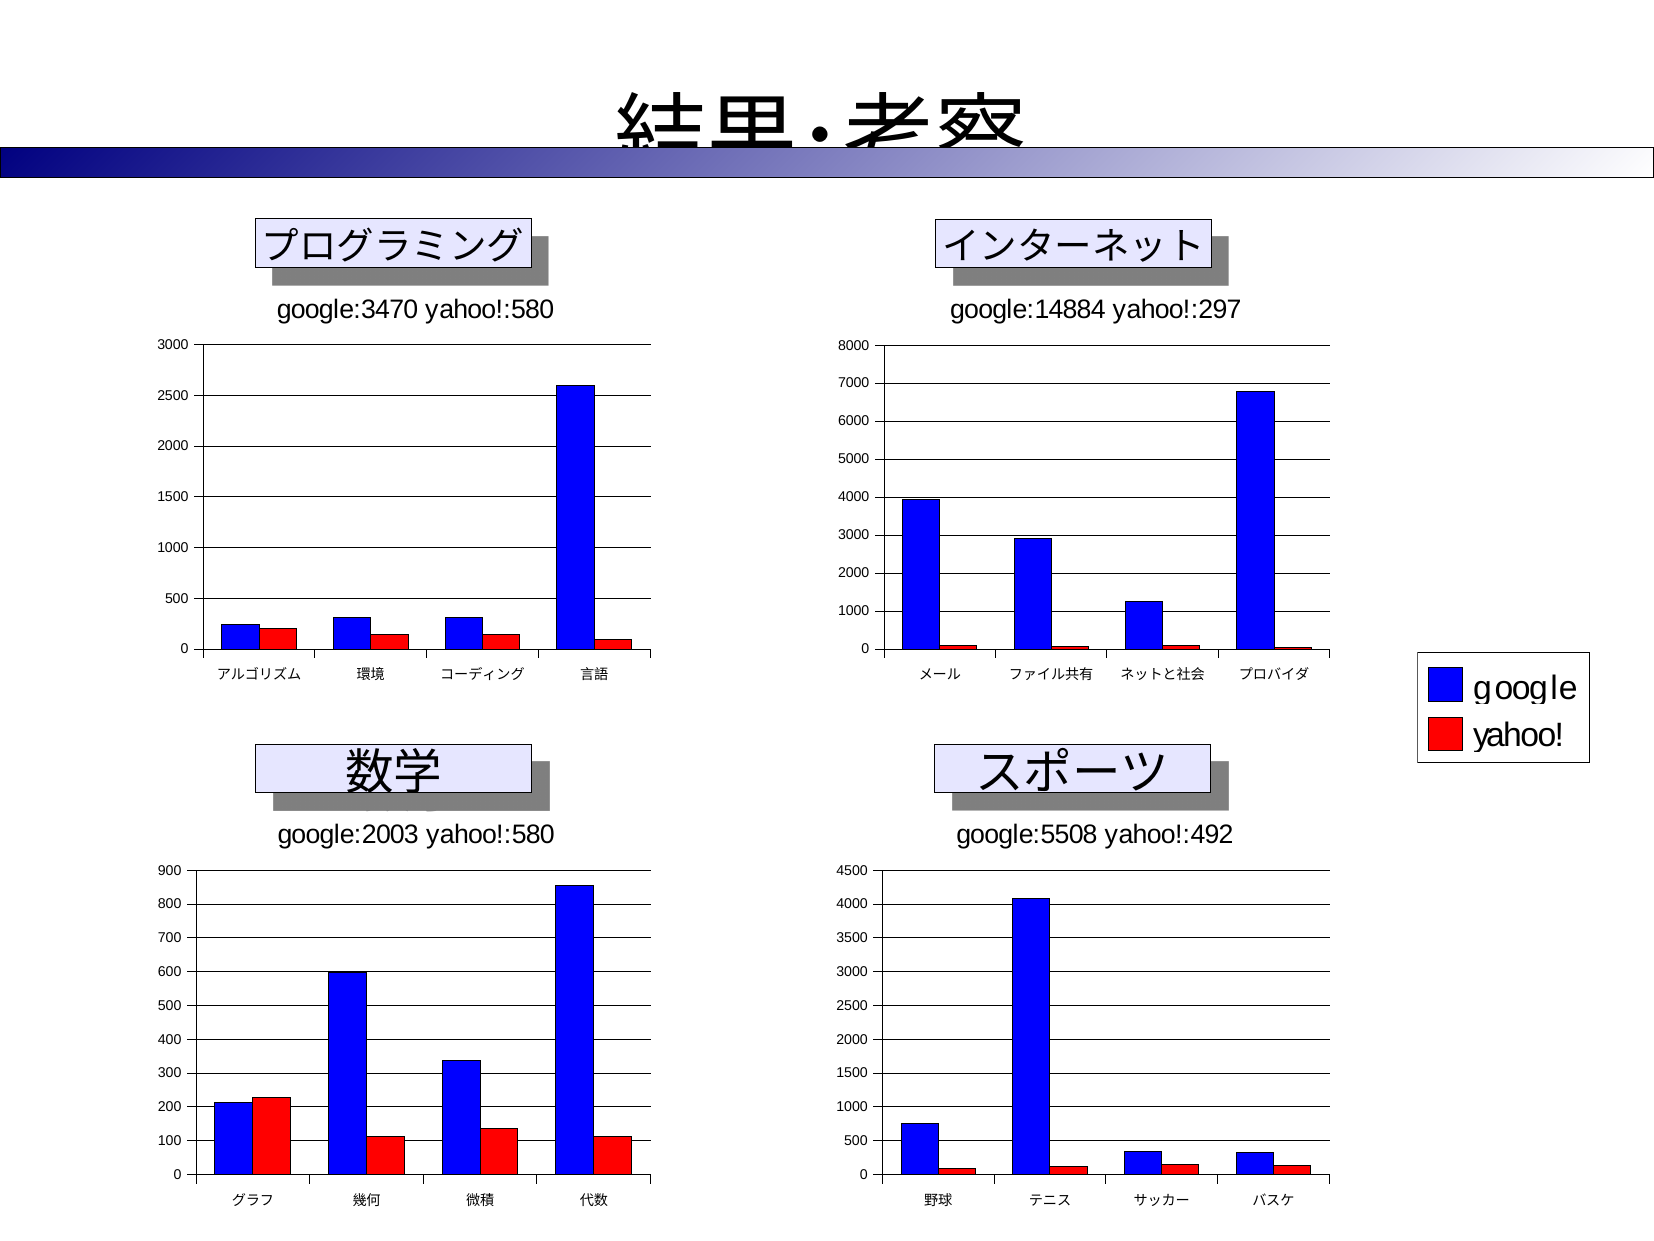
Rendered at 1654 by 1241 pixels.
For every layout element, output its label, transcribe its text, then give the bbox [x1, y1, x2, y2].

chart [799, 279, 1388, 686]
text_box スポーツ [934, 744, 1211, 793]
chart [118, 804, 709, 1211]
text_box 数学 [370, 784, 389, 793]
text_box 数学 [377, 761, 385, 776]
picture [1417, 652, 1594, 768]
text_box 数学 [255, 744, 532, 793]
chart [118, 278, 709, 686]
text_box 数学 [354, 777, 363, 784]
text_box [0, 147, 1654, 178]
chart [797, 804, 1388, 1211]
text_box インターネット [935, 219, 1212, 268]
text_box プログラミング [255, 218, 532, 268]
text_box 数学 [350, 788, 369, 793]
title 結果･考察 [76, 29, 1565, 147]
